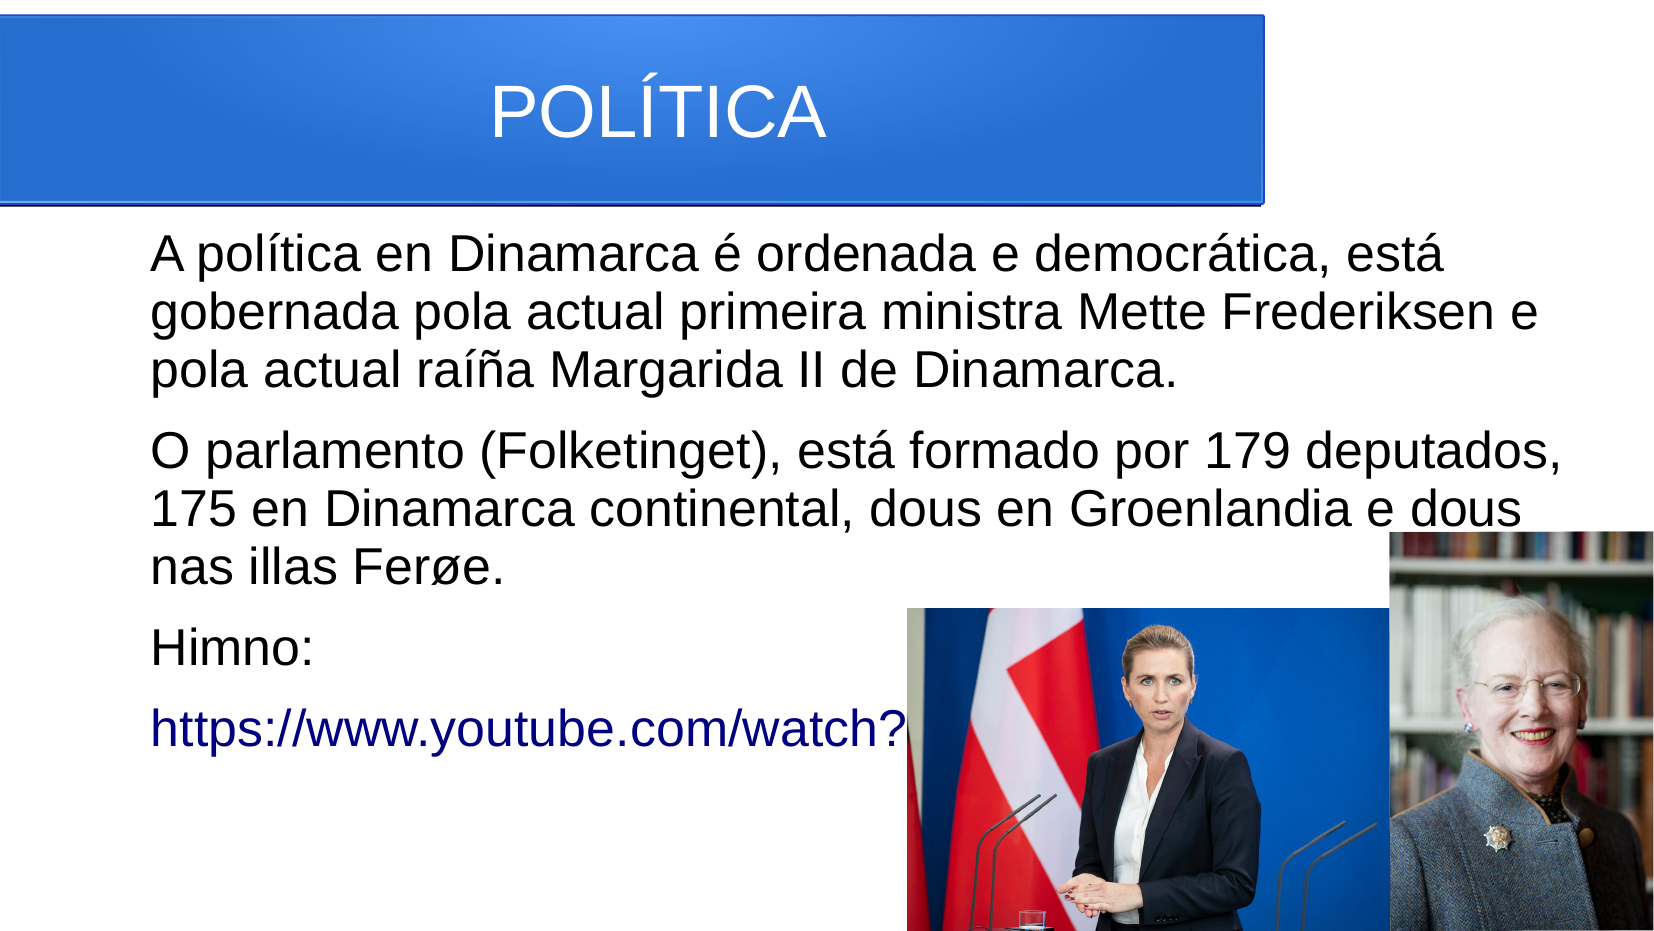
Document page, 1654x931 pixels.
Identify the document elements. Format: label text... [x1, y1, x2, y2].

title POLÍTICA [82, 35, 1235, 189]
picture [907, 531, 1654, 931]
list A política en Dinamarca é ordenada e democrática, está gobernada pola actual primeira ministra Mette Frederiksen e pola actual raíña Margarida II de Dinamarca. O parlamento (Folketinget), está formado por 179 deputados, 175 en Dinamarca continental, dous en Groenlandia e dous nas illas Ferøe. Himno: https://www.youtube.com/watch?v=oSwV-DJivQU [82, 224, 1571, 764]
